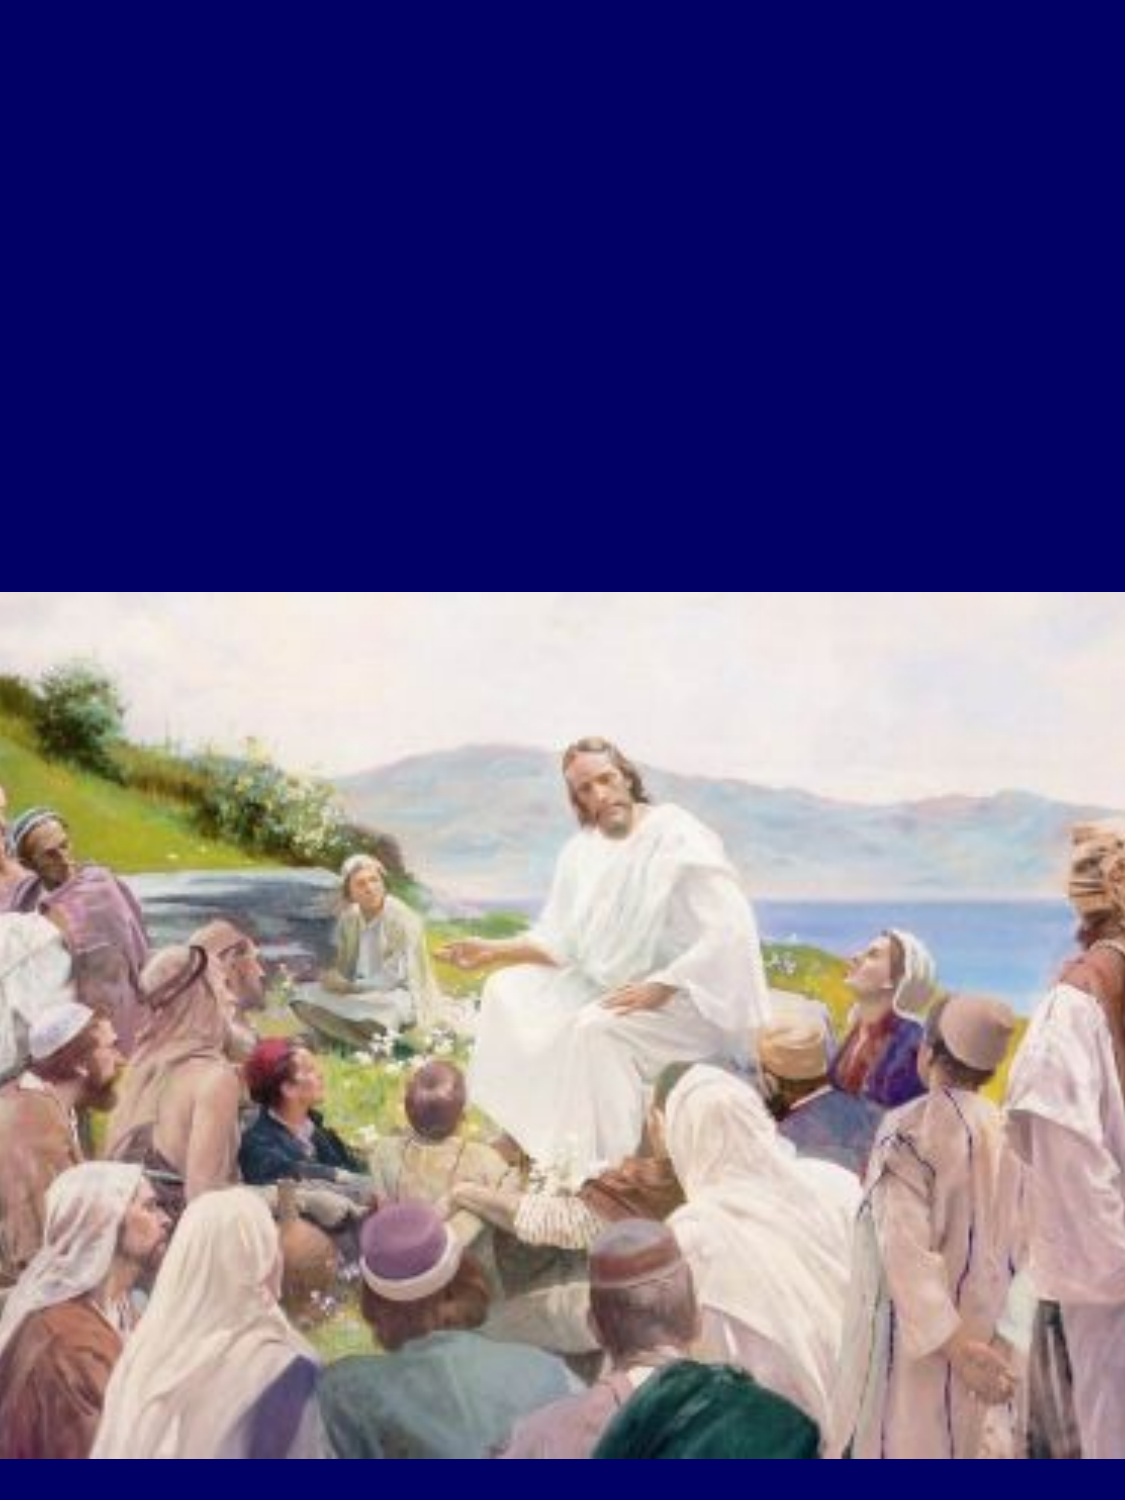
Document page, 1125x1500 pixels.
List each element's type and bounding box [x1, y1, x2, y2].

picture [0, 592, 1125, 1459]
